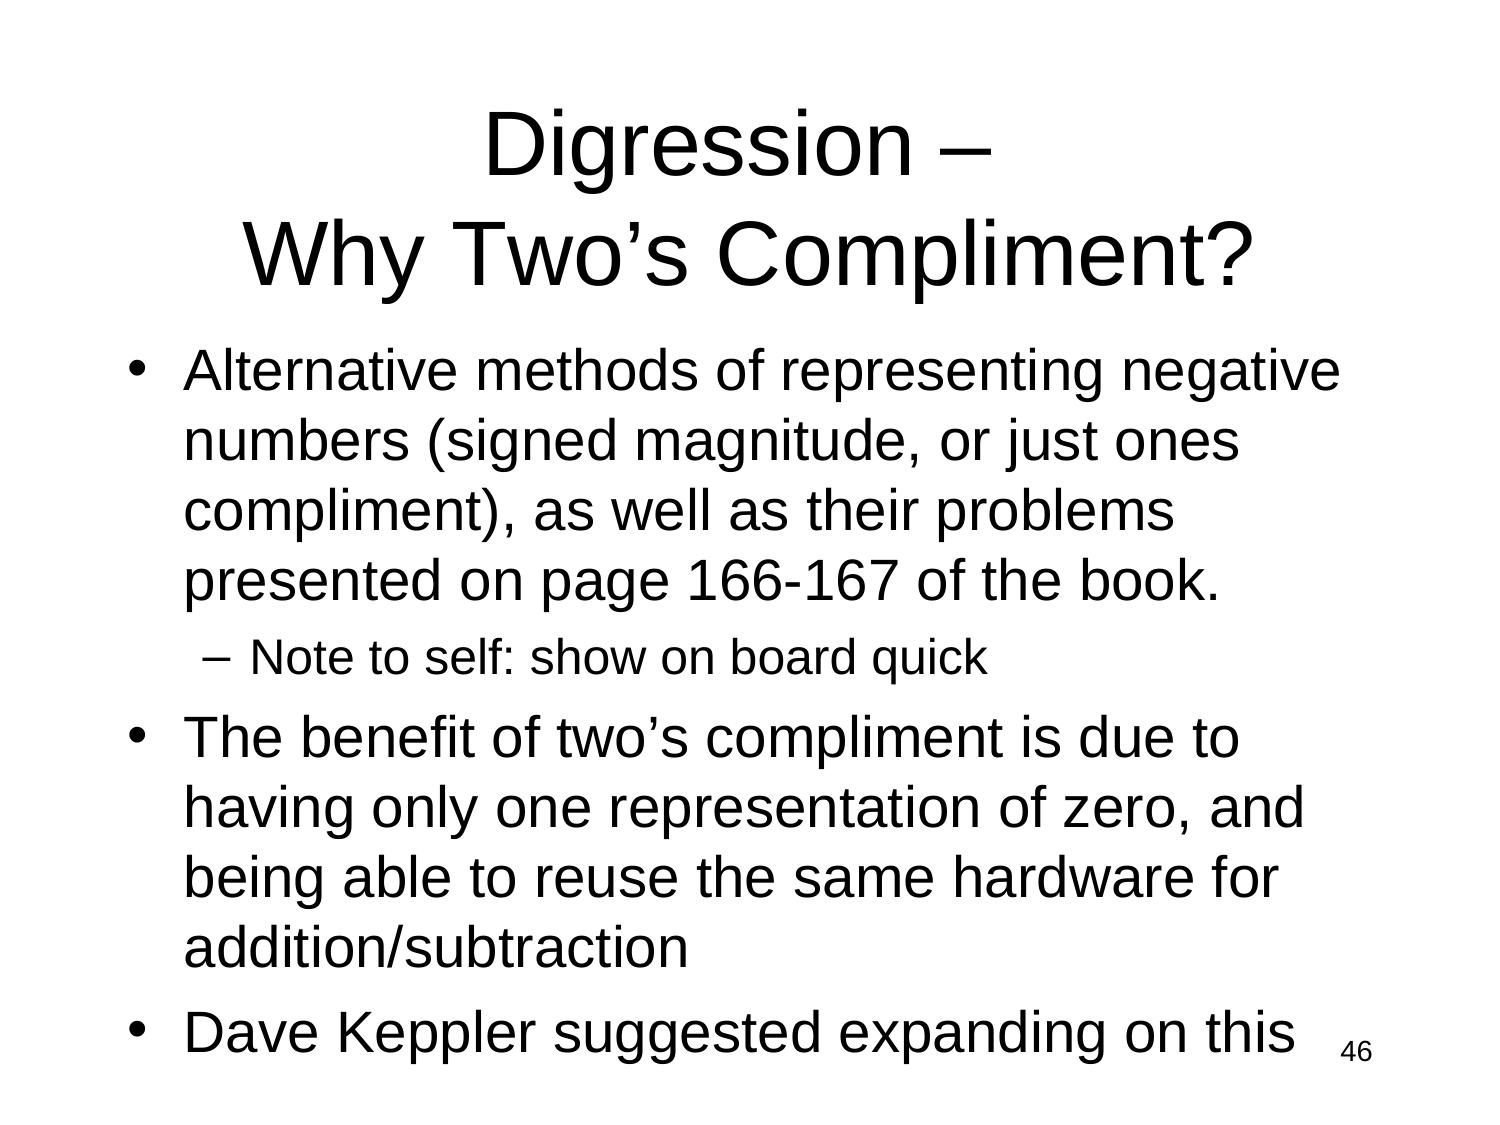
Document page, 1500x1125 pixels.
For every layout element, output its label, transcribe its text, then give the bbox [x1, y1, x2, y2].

title Digression – Why Two’s Compliment? [112, 76, 1388, 312]
list Alternative methods of representing negative numbers (signed magnitude, or just ones compliment), as well as their problems presented on page 166-167 of the book. Note to self: show on board quick The benefit of two’s compliment is due to having only one representation of zero, and being able to reuse the same hardware for addition/subtraction Dave Keppler suggested expanding on this [112, 324, 1388, 1072]
text_box <number> [1074, 1025, 1388, 1101]
